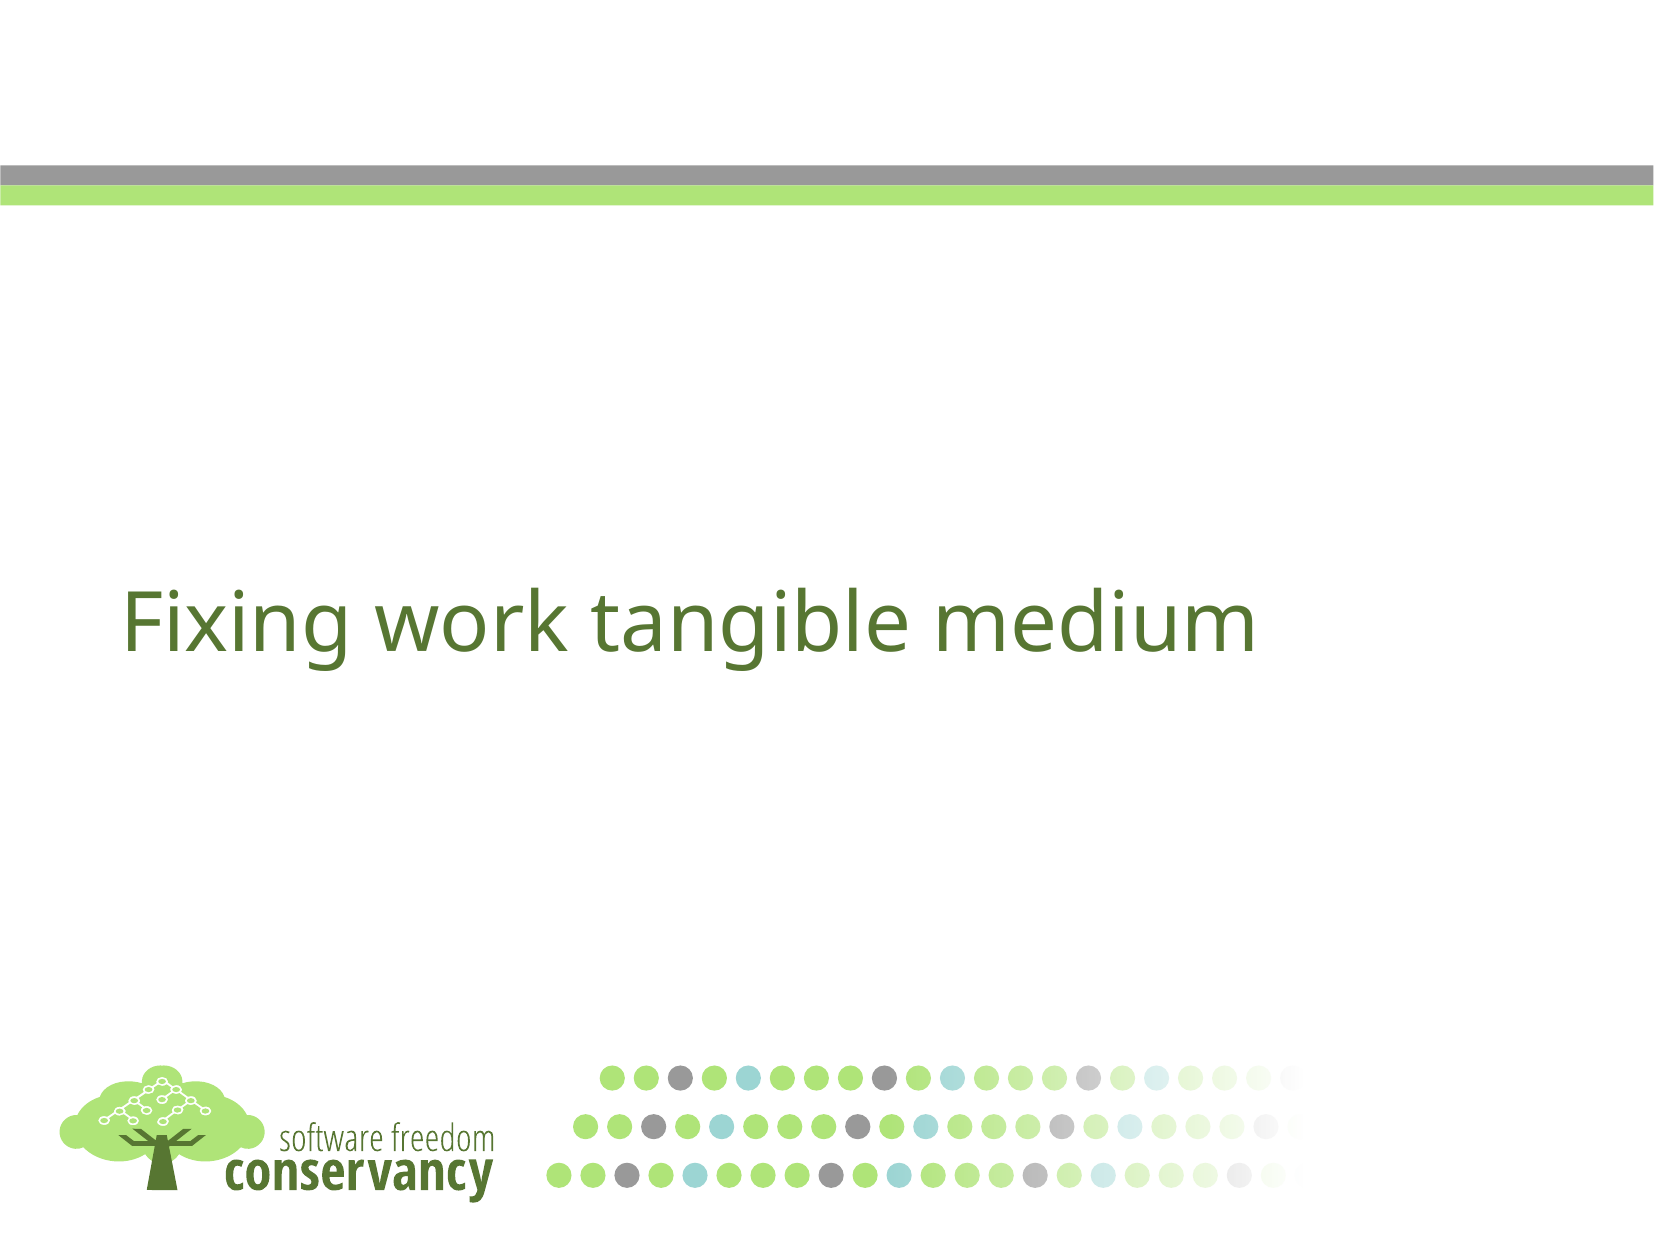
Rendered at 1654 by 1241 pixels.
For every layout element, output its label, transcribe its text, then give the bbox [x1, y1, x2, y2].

title Fixing work tangible medium [120, 515, 1576, 723]
